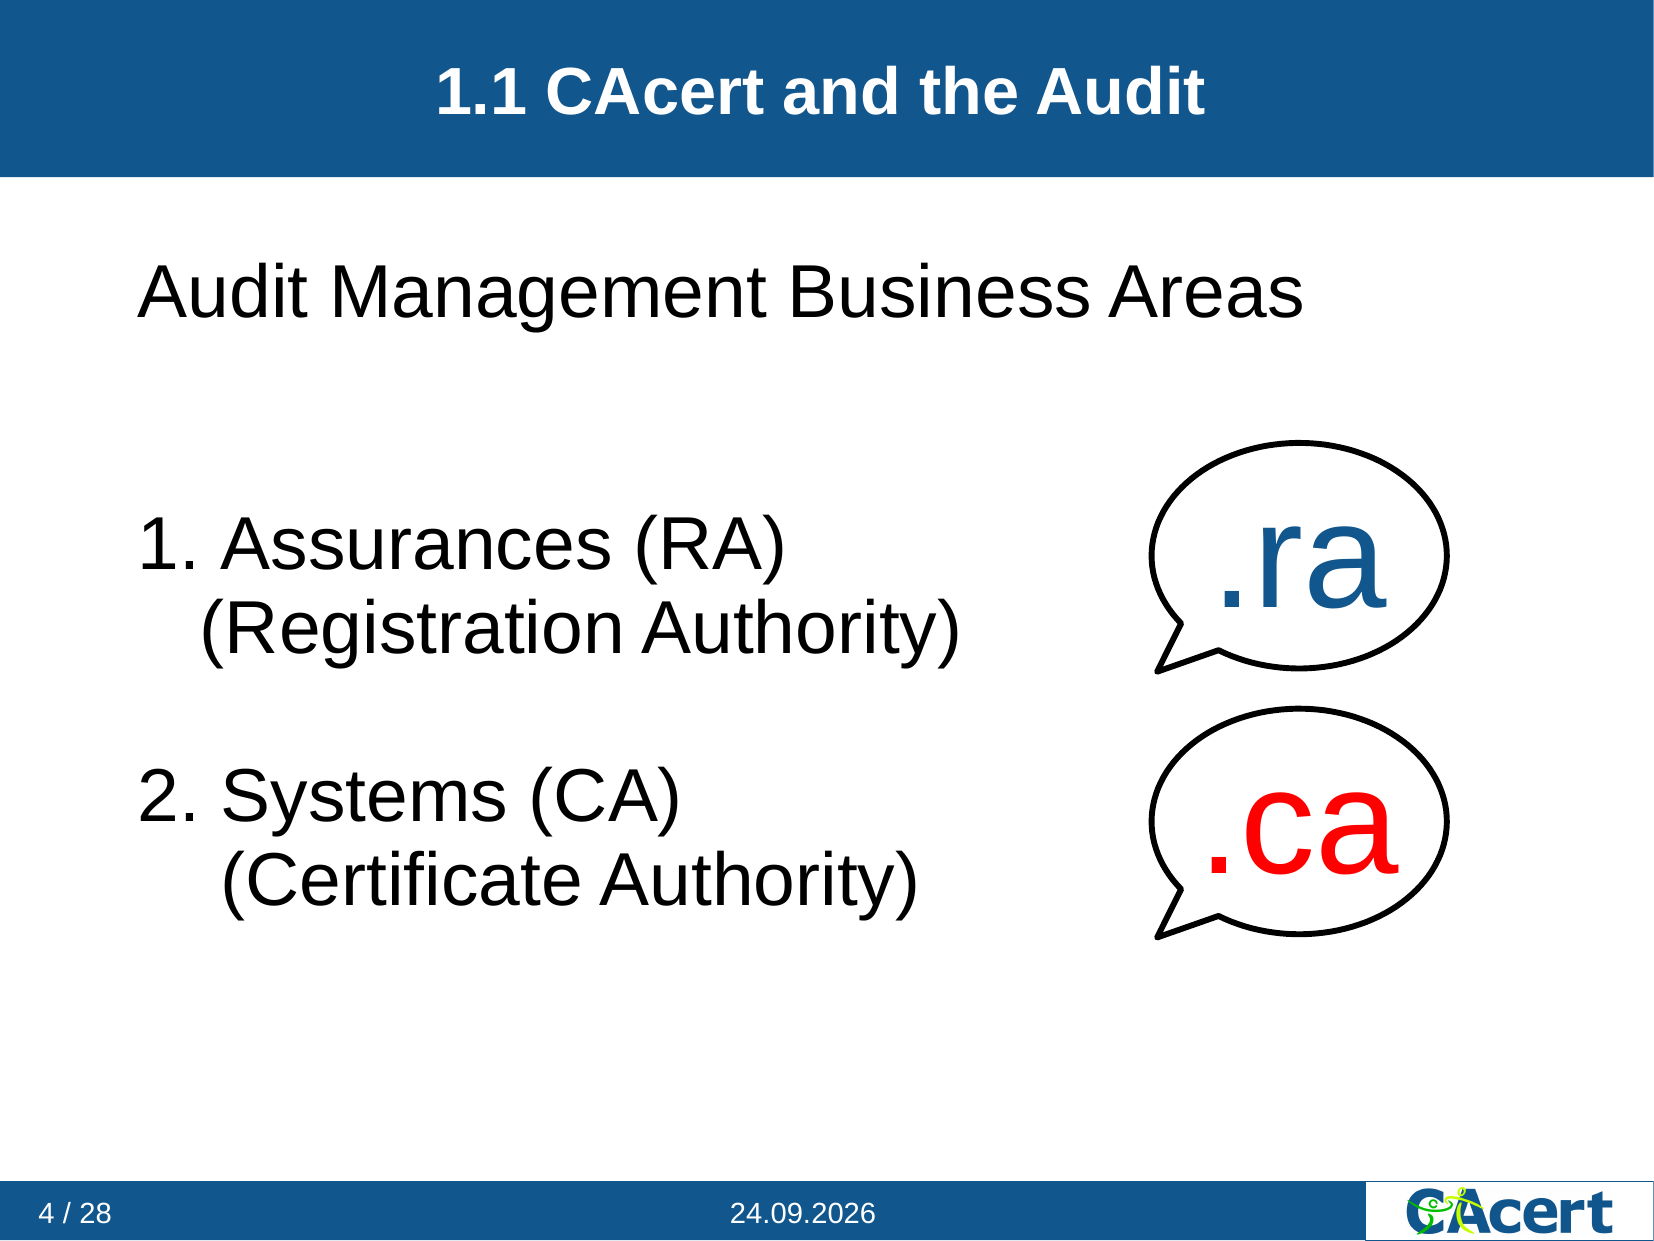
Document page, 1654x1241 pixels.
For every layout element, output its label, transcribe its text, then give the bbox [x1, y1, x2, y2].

picture [1406, 1186, 1613, 1235]
text_box .ra [1151, 442, 1447, 672]
title 1.1 CAcert and the Audit [76, 17, 1565, 166]
text_box Audit Management Business Areas Assurances (RA) (Registration Authority) Systems (CA) (Certificate Authority) [122, 241, 1321, 1004]
text_box .ca [1151, 708, 1447, 938]
